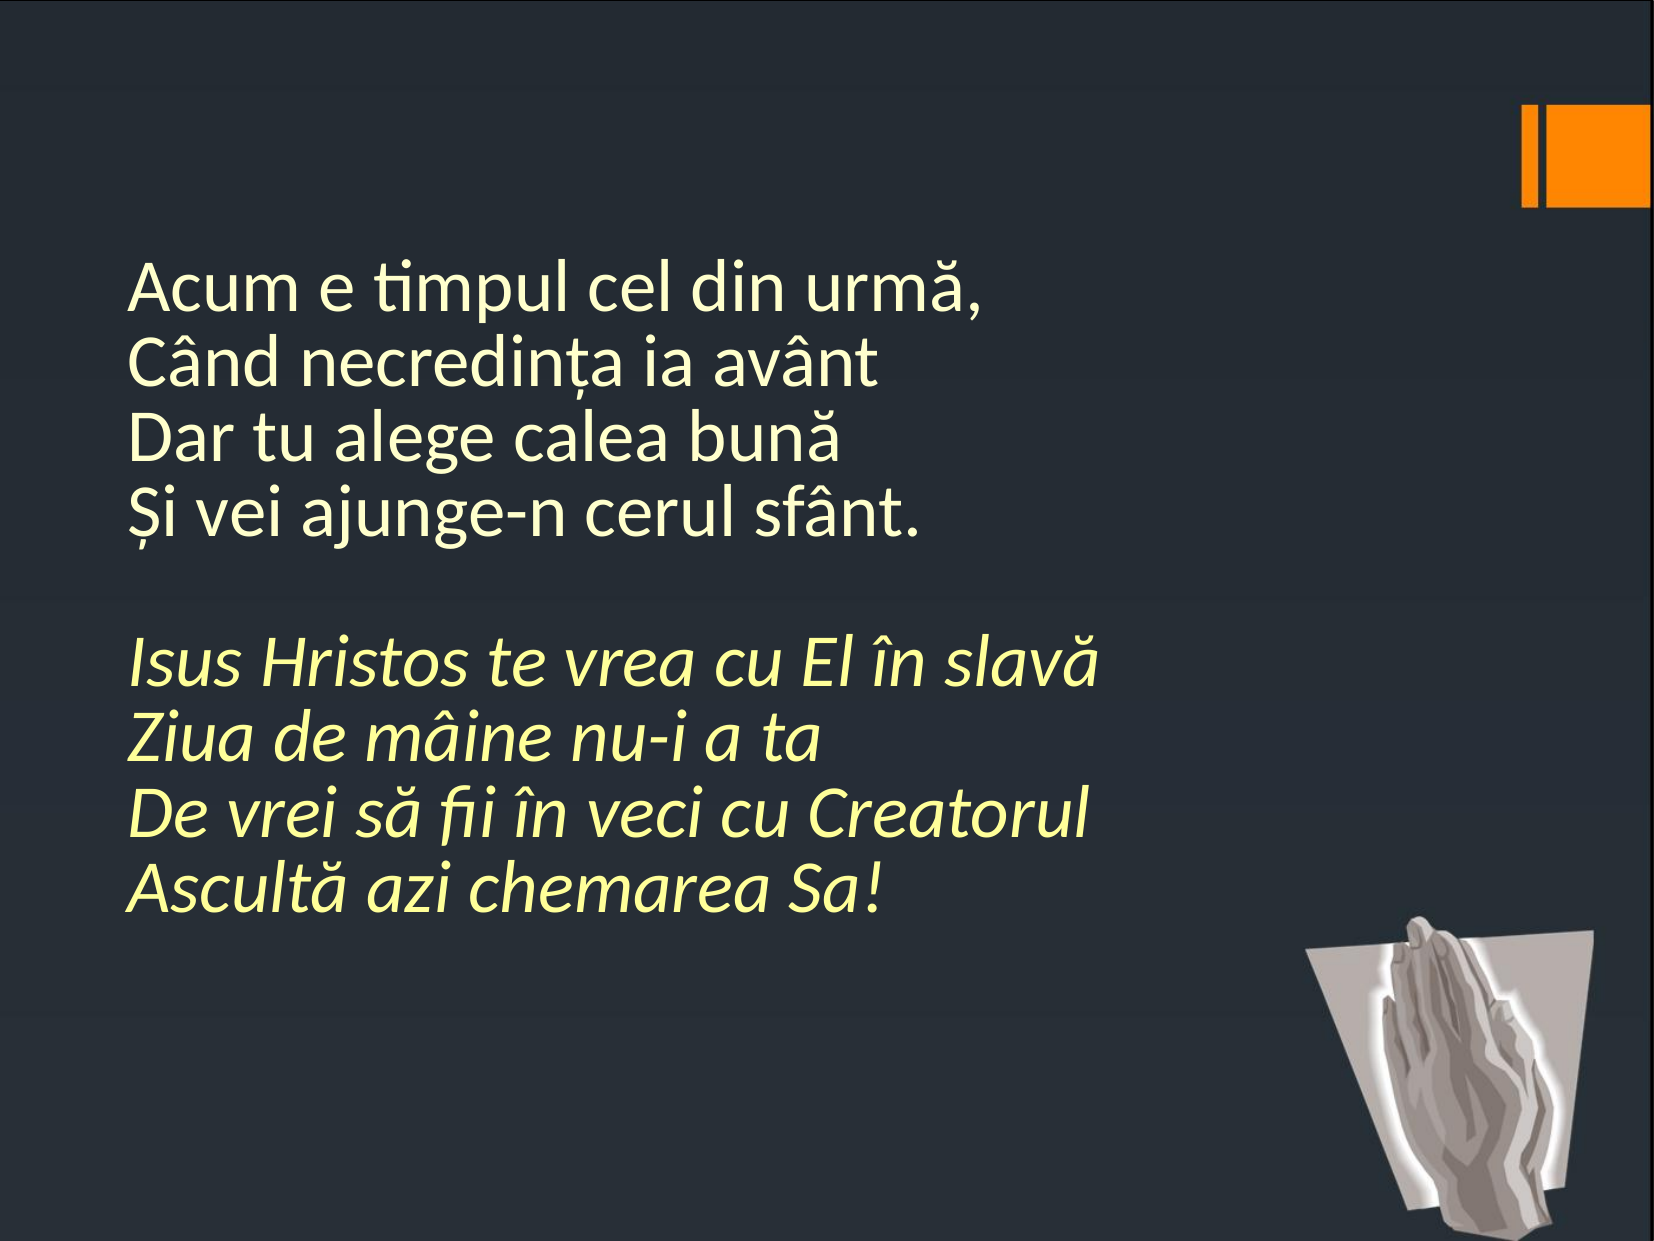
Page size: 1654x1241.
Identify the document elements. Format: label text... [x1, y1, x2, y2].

text_box Acum e timpul cel din urmă, Când necredința ia avânt Dar tu alege calea bună Și vei ajunge-n cerul sfânt. Isus Hristos te vrea cu El în slavă Ziua de mâine nu-i a ta De vrei să fii în veci cu Creatorul Ascultă azi chemarea Sa! [112, 247, 1465, 1095]
picture [0, 1, 1654, 1241]
